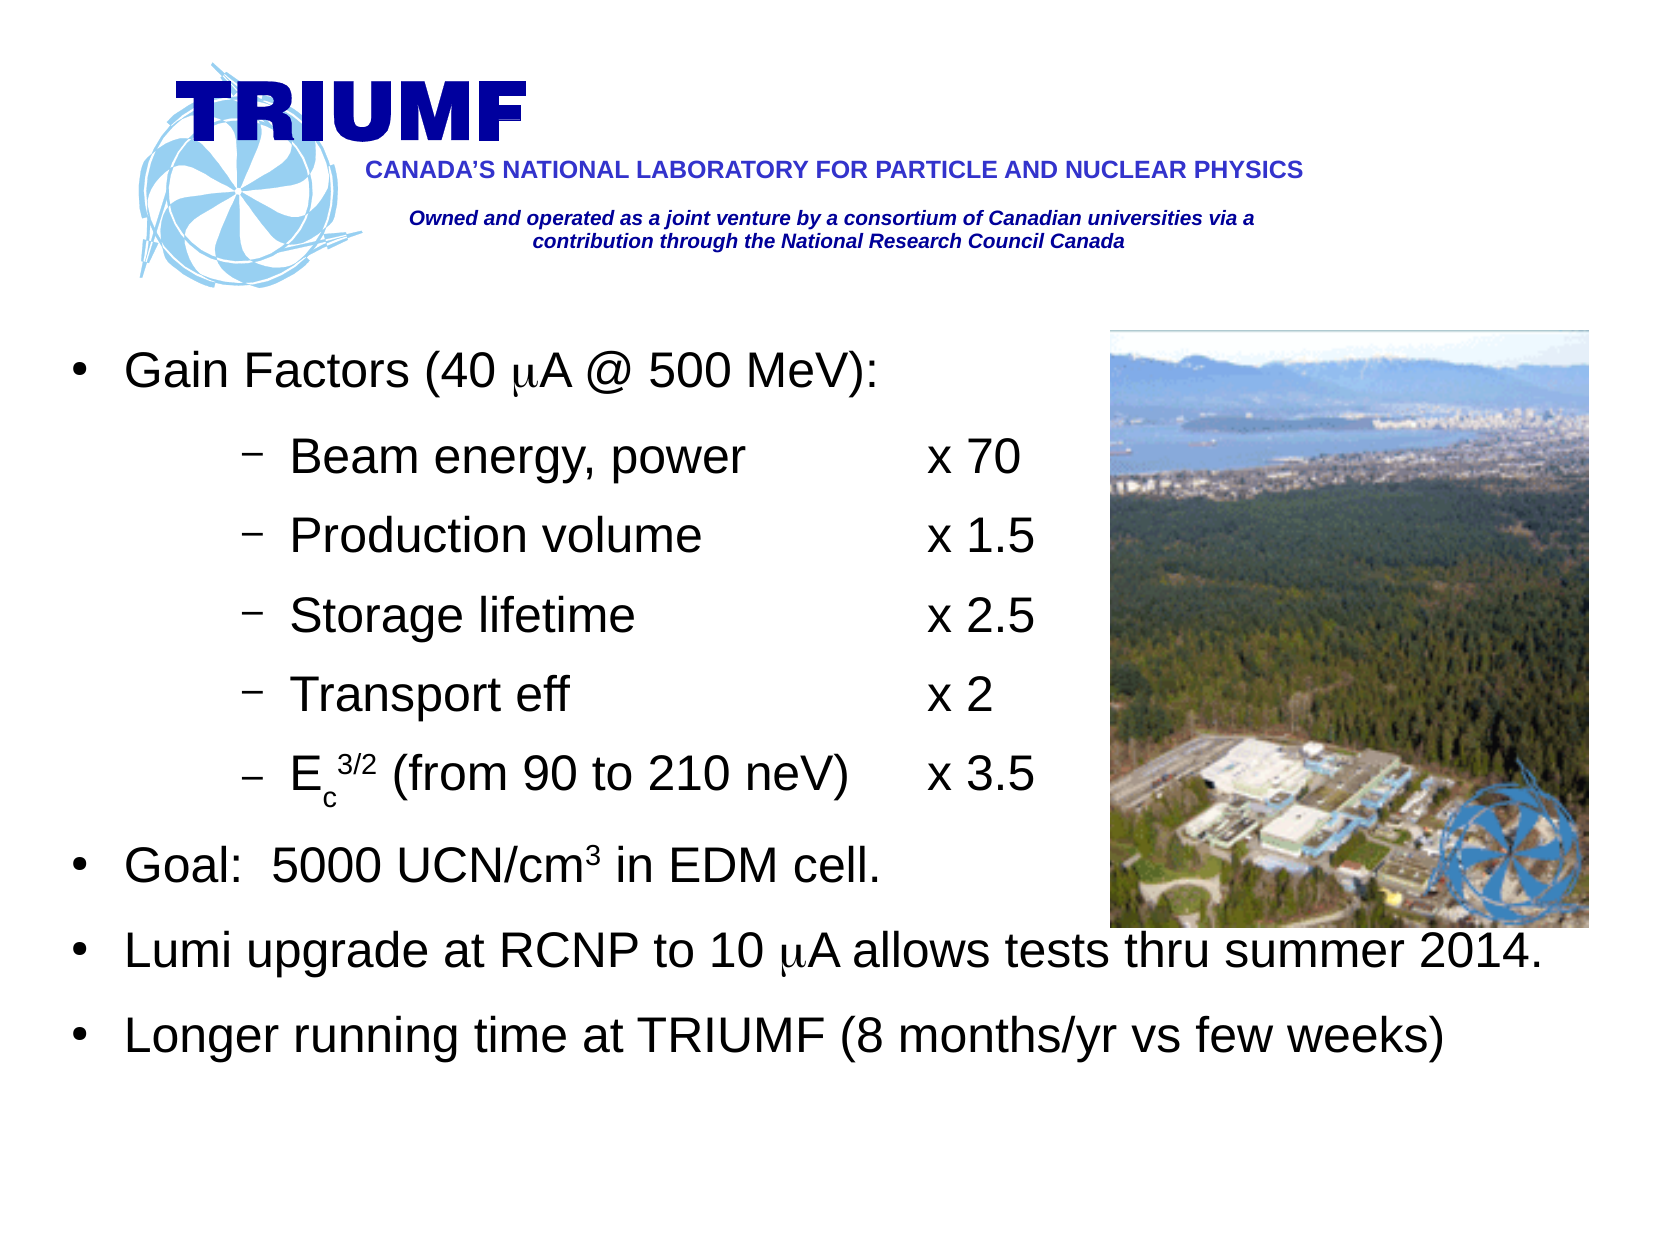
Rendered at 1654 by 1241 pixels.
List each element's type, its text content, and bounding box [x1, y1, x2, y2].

picture [137, 61, 526, 290]
list Gain Factors (40 mA @ 500 MeV): Beam energy, power x 70 Production volume x 1.5 Storage lifetime x 2.5 Transport eff x 2 Ec3/2 (from 90 to 210 neV) x 3.5 Goal: 5000 UCN/cm3 in EDM cell. Lumi upgrade at RCNP to 10 mA allows tests thru summer 2014. Longer running time at TRIUMF (8 months/yr vs few weeks) [53, 342, 1565, 1123]
text_box CANADA’S NATIONAL LABORATORY FOR PARTICLE AND NUCLEAR PHYSICS [350, 148, 1526, 193]
text_box Owned and operated as a joint venture by a consortium of Canadian universities via a contribution through the National Research Council Canada [350, 198, 1313, 261]
picture [1110, 330, 1589, 928]
